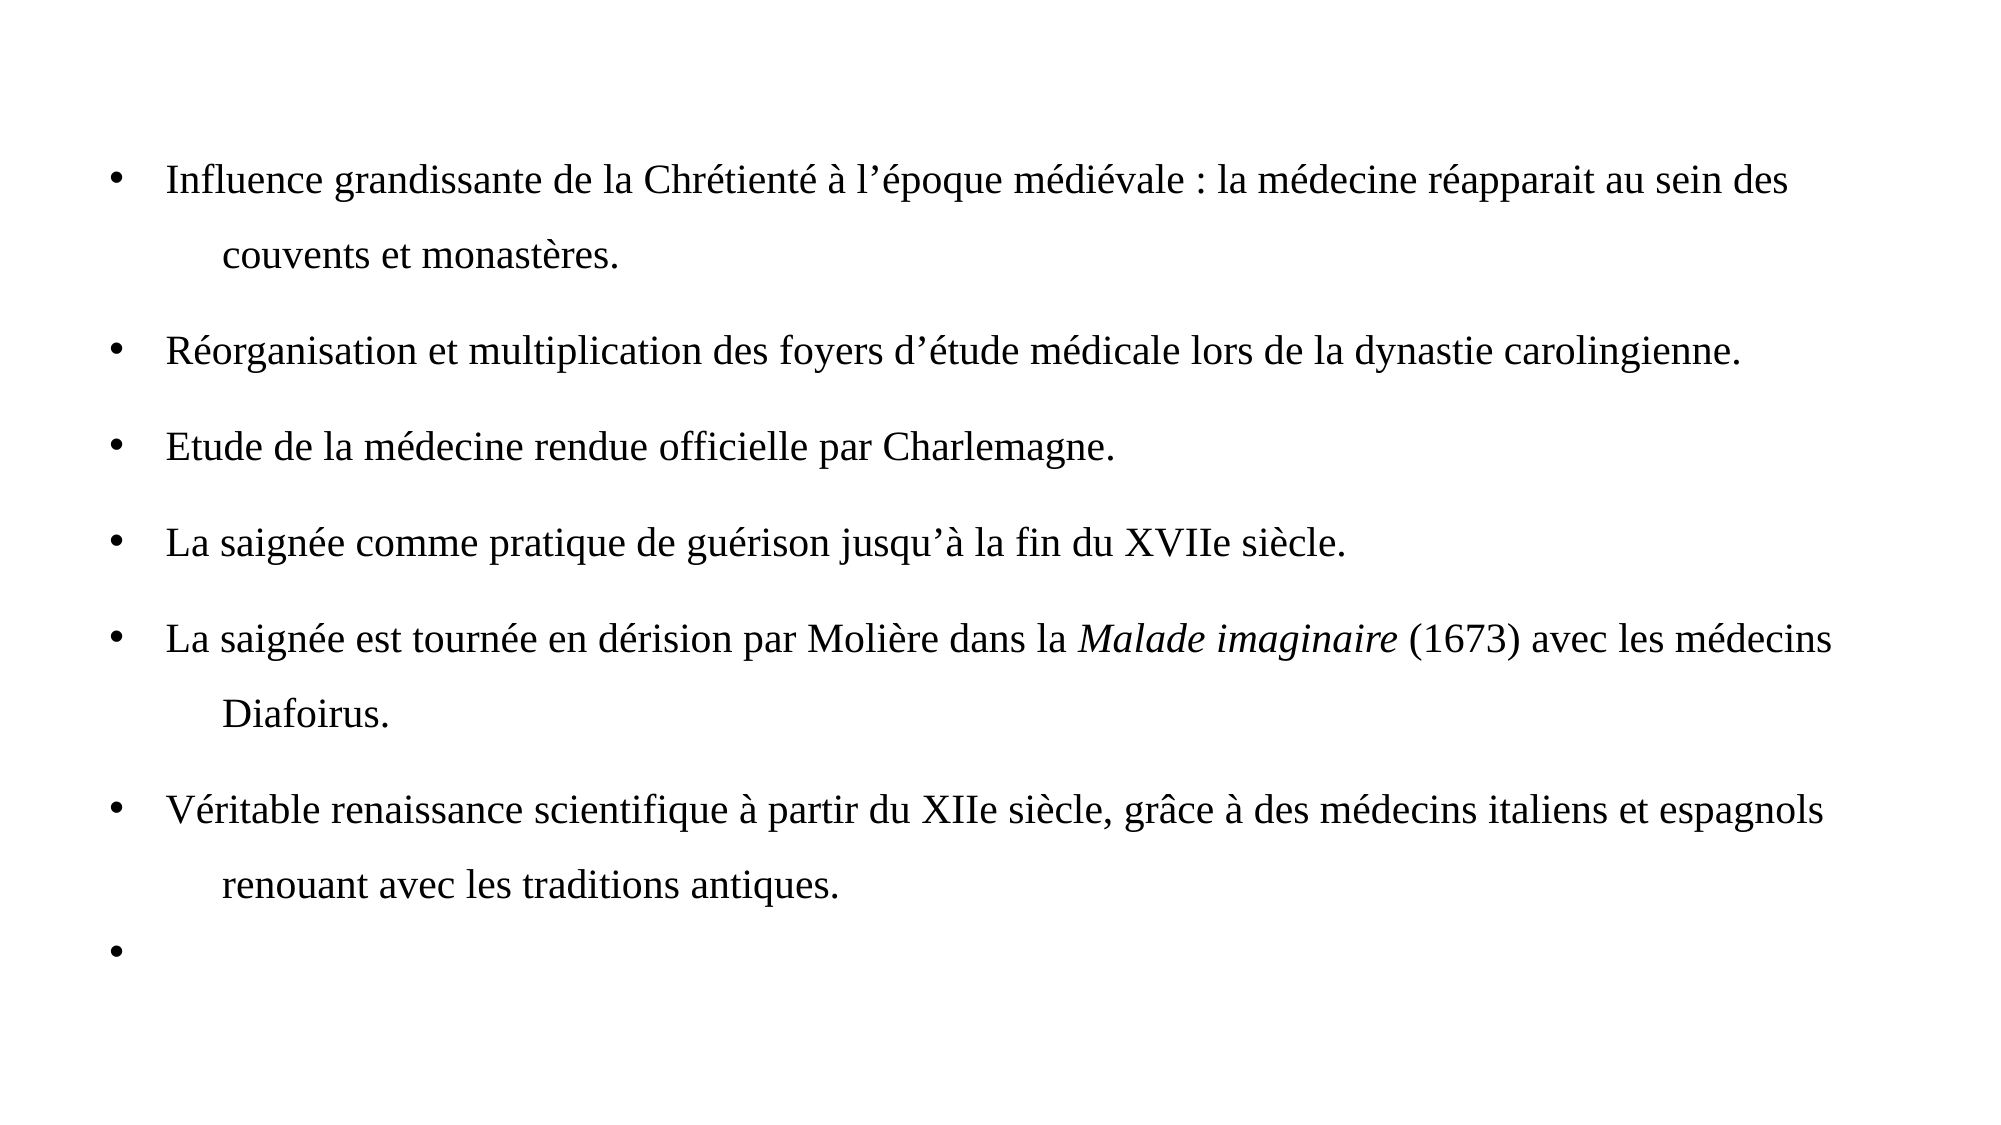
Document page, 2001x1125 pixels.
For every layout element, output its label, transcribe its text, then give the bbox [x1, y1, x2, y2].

list Influence grandissante de la Chrétienté à l’époque médiévale : la médecine réapparait au sein des couvents et monastères. Réorganisation et multiplication des foyers d’étude médicale lors de la dynastie carolingienne. Etude de la médecine rendue officielle par Charlemagne. La saignée comme pratique de guérison jusqu’à la fin du XVIIe siècle. La saignée est tournée en dérision par Molière dans la Malade imaginaire (1673) avec les médecins Diafoirus. Véritable renaissance scientifique à partir du XIIe siècle, grâce à des médecins italiens et espagnols renouant avec les traditions antiques. [94, 119, 1898, 1026]
